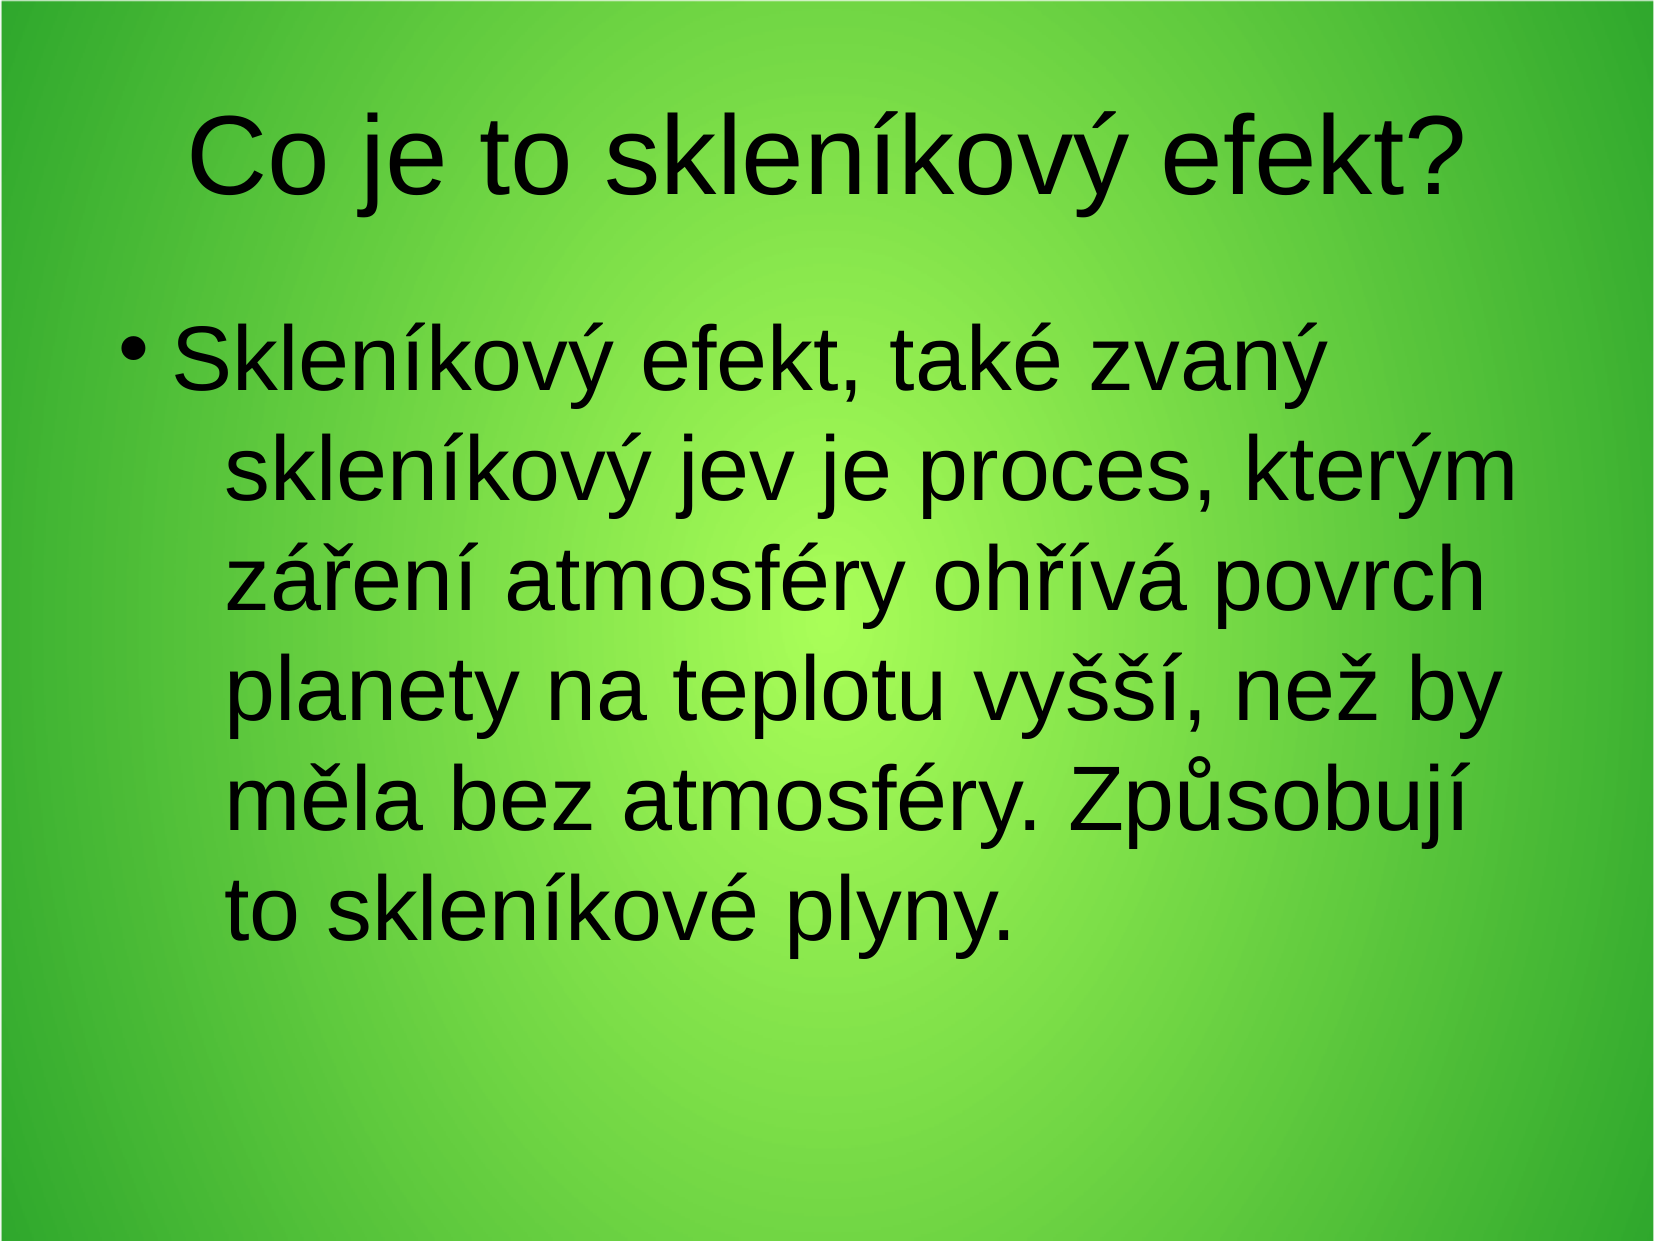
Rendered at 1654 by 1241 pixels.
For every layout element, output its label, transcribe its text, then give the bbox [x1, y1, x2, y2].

text_box Co je to skleníkový efekt? [82, 47, 1571, 252]
text_box Skleníkový efekt, také zvaný skleníkový jev je proces, kterým záření atmosféry ohřívá povrch planety na teplotu vyšší, než by měla bez atmosféry. Způsobují to skleníkové plyny. [82, 299, 1571, 1019]
